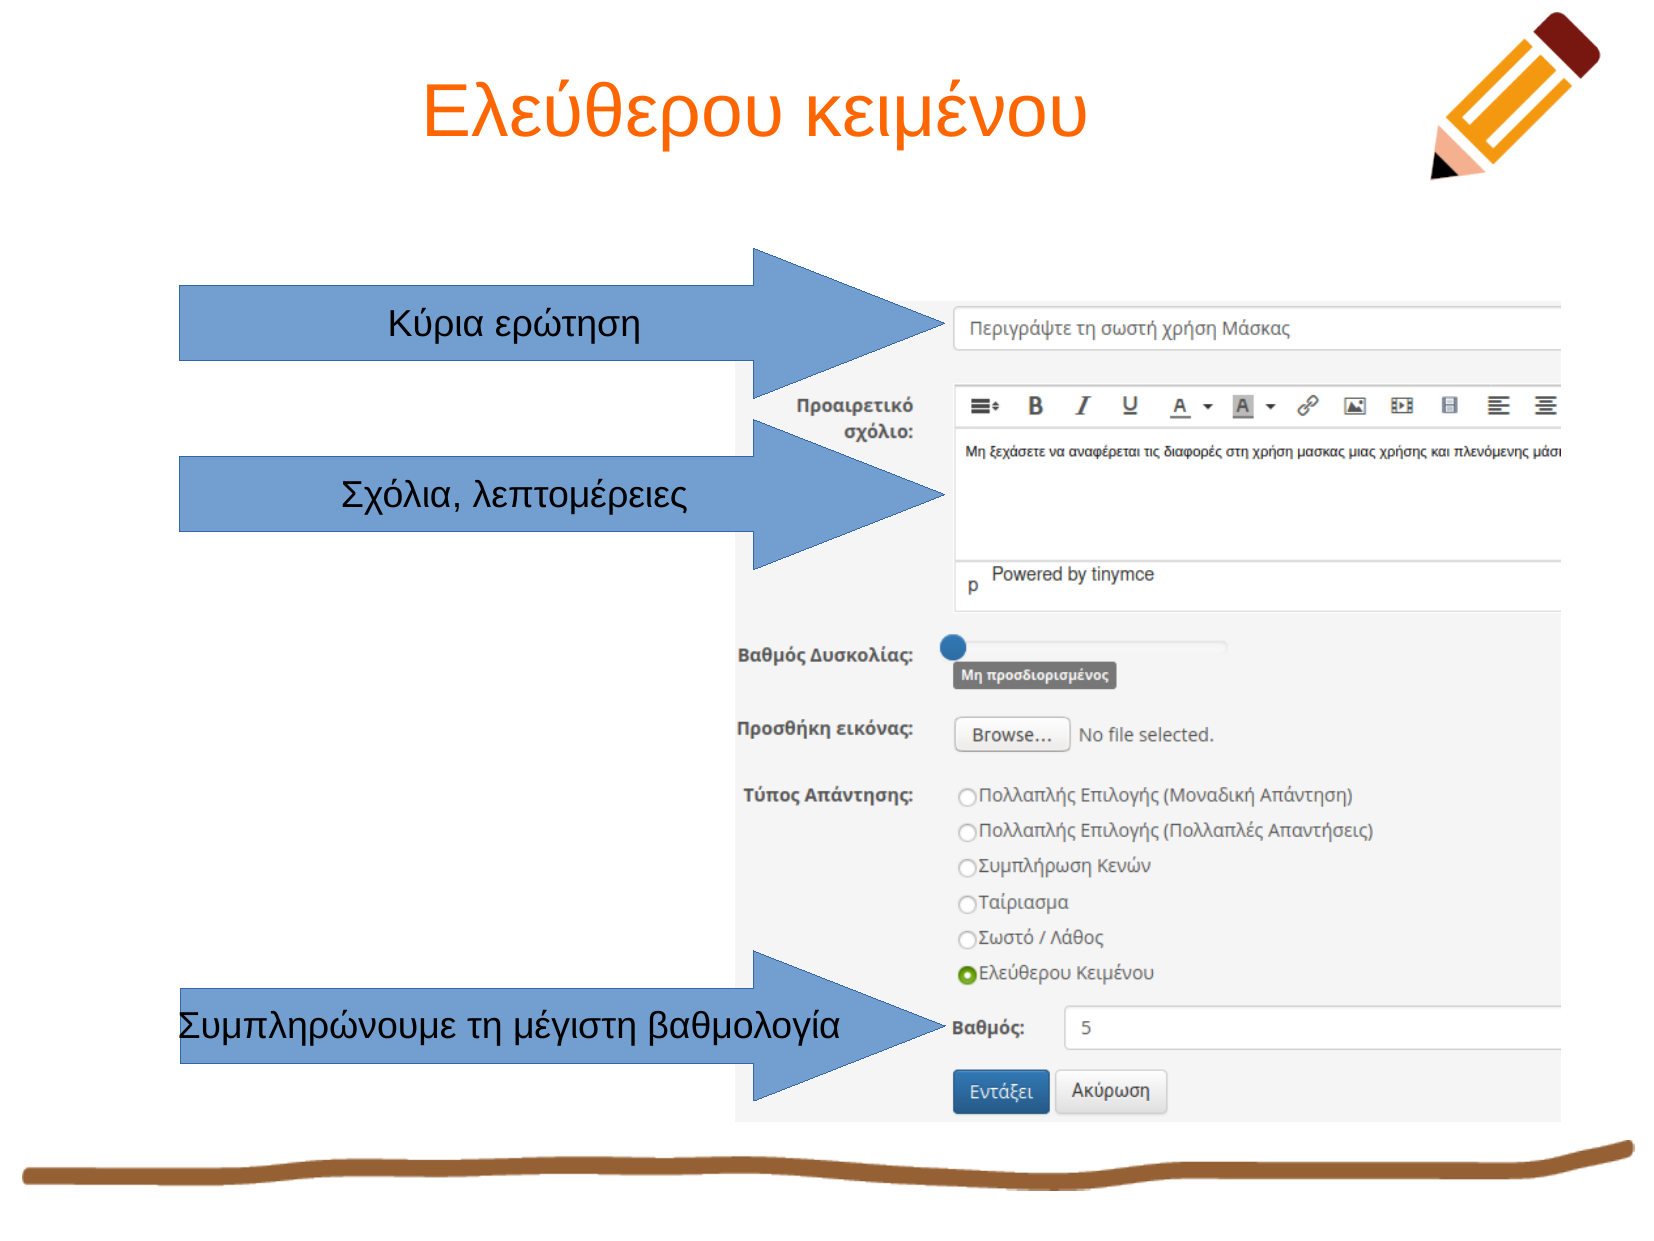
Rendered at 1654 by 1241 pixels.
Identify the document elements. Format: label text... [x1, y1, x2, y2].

text_box Συμπληρώνουμε τη μέγιστη βαθμολογία [180, 950, 946, 1101]
text_box Κύρια ερώτηση [179, 248, 945, 399]
text_box Σχόλια, λεπτομέρειες [179, 419, 945, 570]
title Ελεύθερου κειμένου [82, 49, 1430, 172]
picture [1430, 12, 1601, 181]
picture [22, 1140, 1635, 1191]
picture [735, 301, 1561, 1122]
